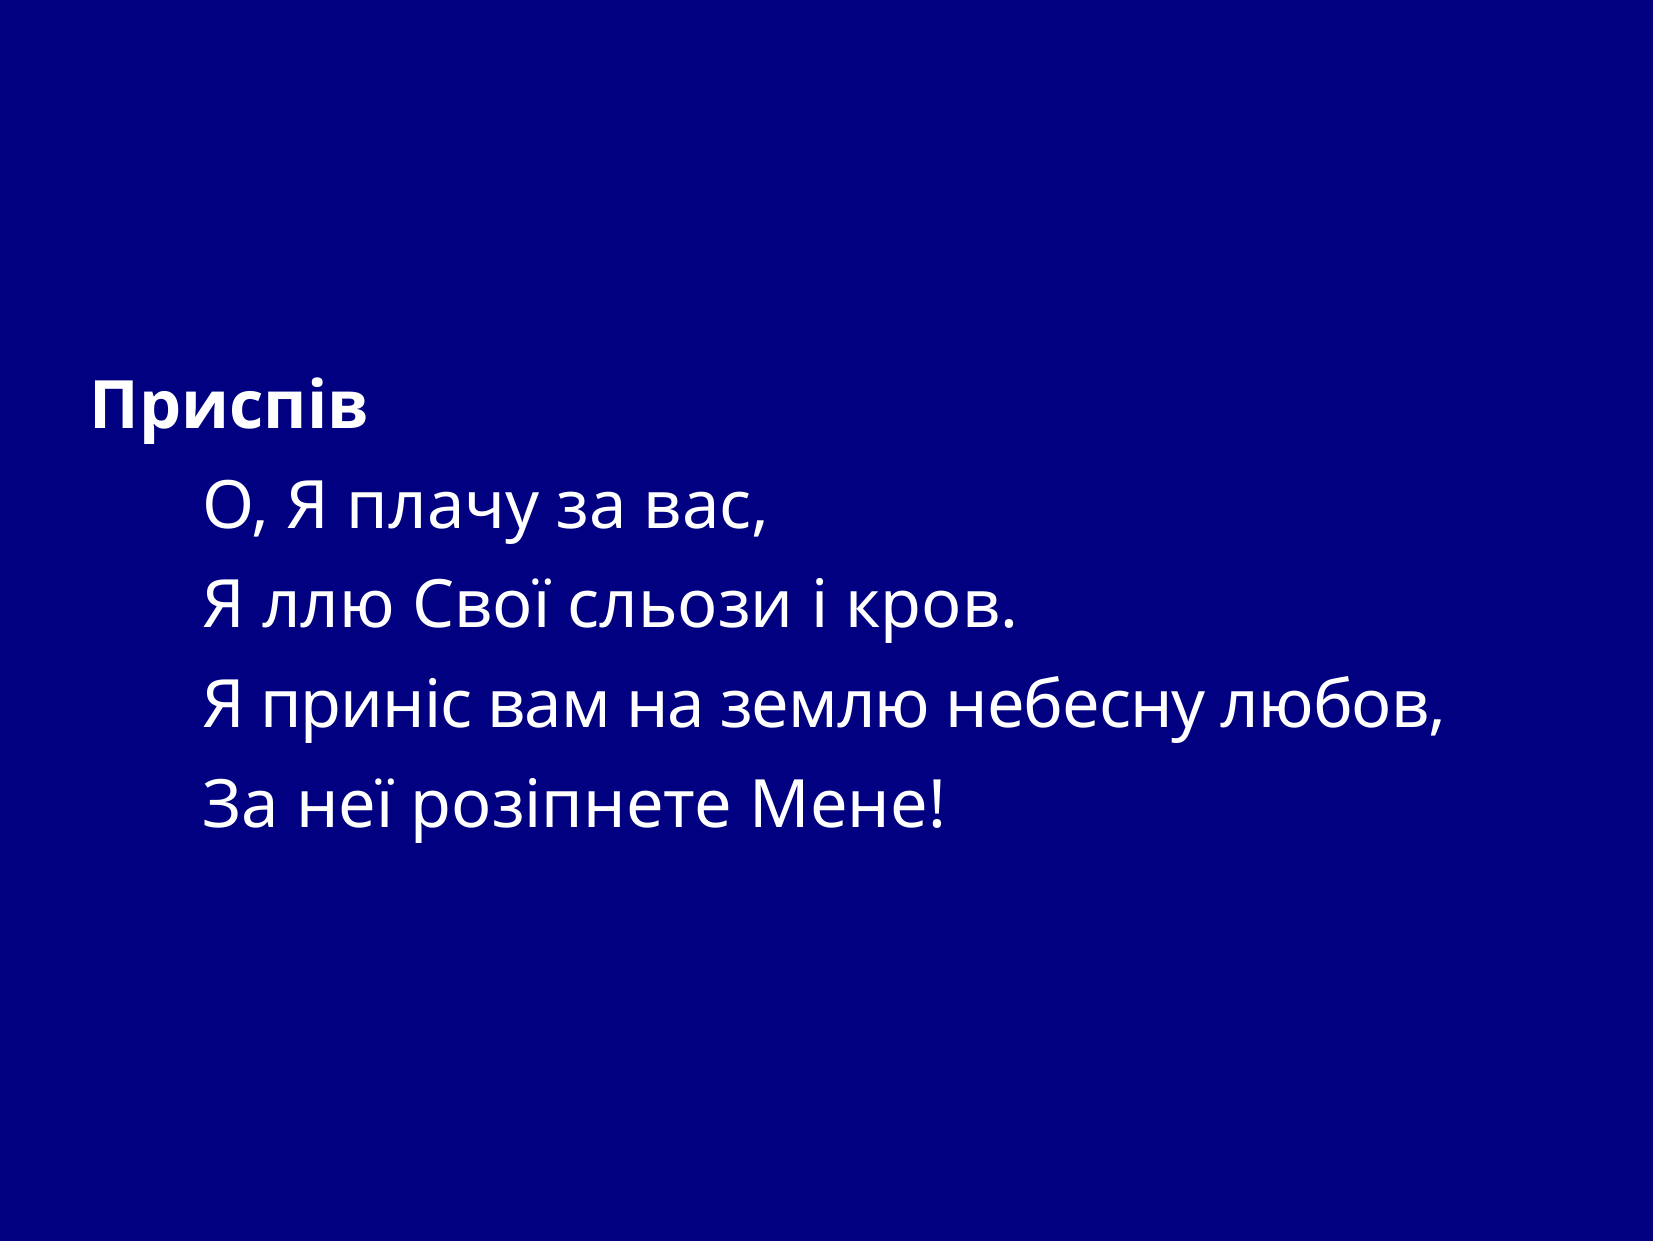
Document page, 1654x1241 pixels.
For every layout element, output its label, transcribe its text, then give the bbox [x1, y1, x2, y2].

text_box Приспів О, Я плачу за вас, Я ллю Свої сльози і кров. Я приніс вам на землю небесну любов, За неї розіпнете Мене! [75, 150, 1651, 1163]
